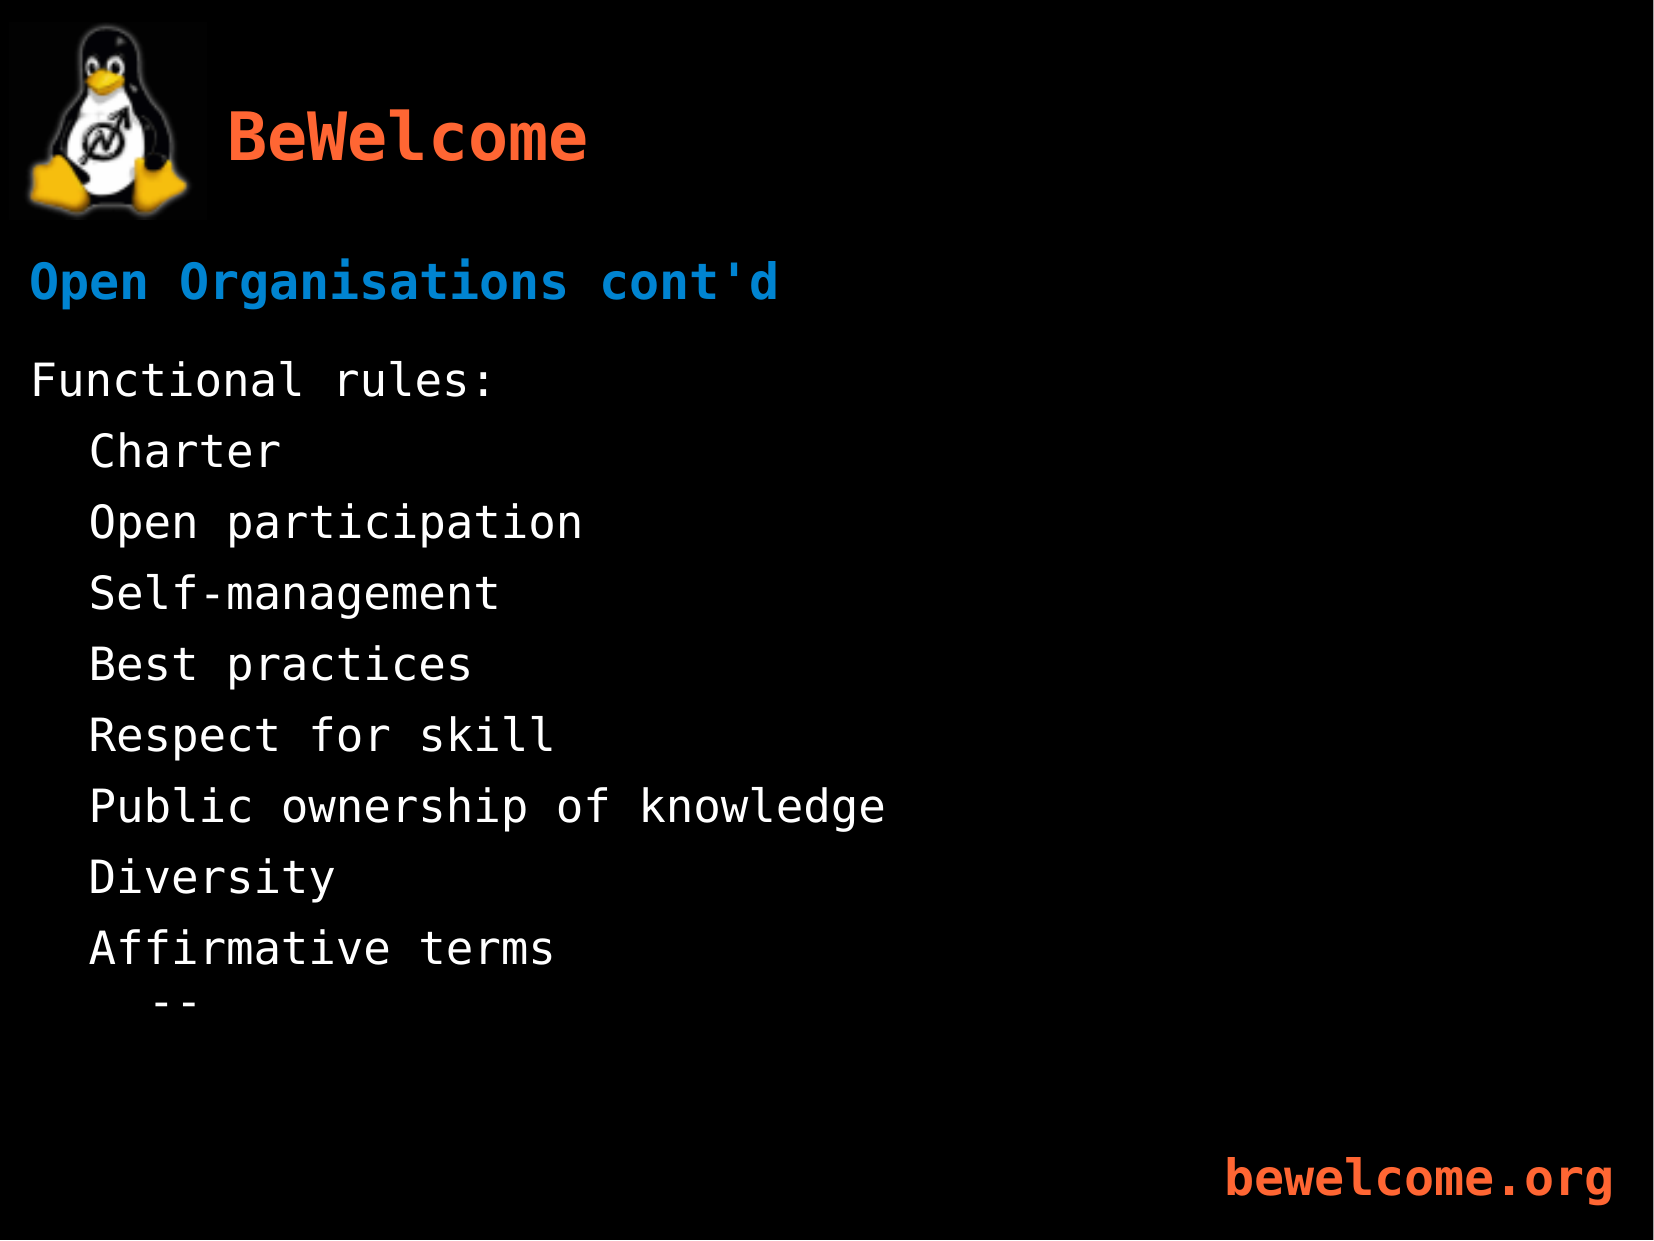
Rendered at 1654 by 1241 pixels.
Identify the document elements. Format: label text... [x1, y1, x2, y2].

title Open Organisations cont'd [29, 249, 1625, 315]
list Functional rules: Charter Open participation Self-management Best practices Respect for skill Public ownership of knowledge Diversity Affirmative terms -- [29, 354, 1571, 1094]
picture [9, 22, 207, 220]
